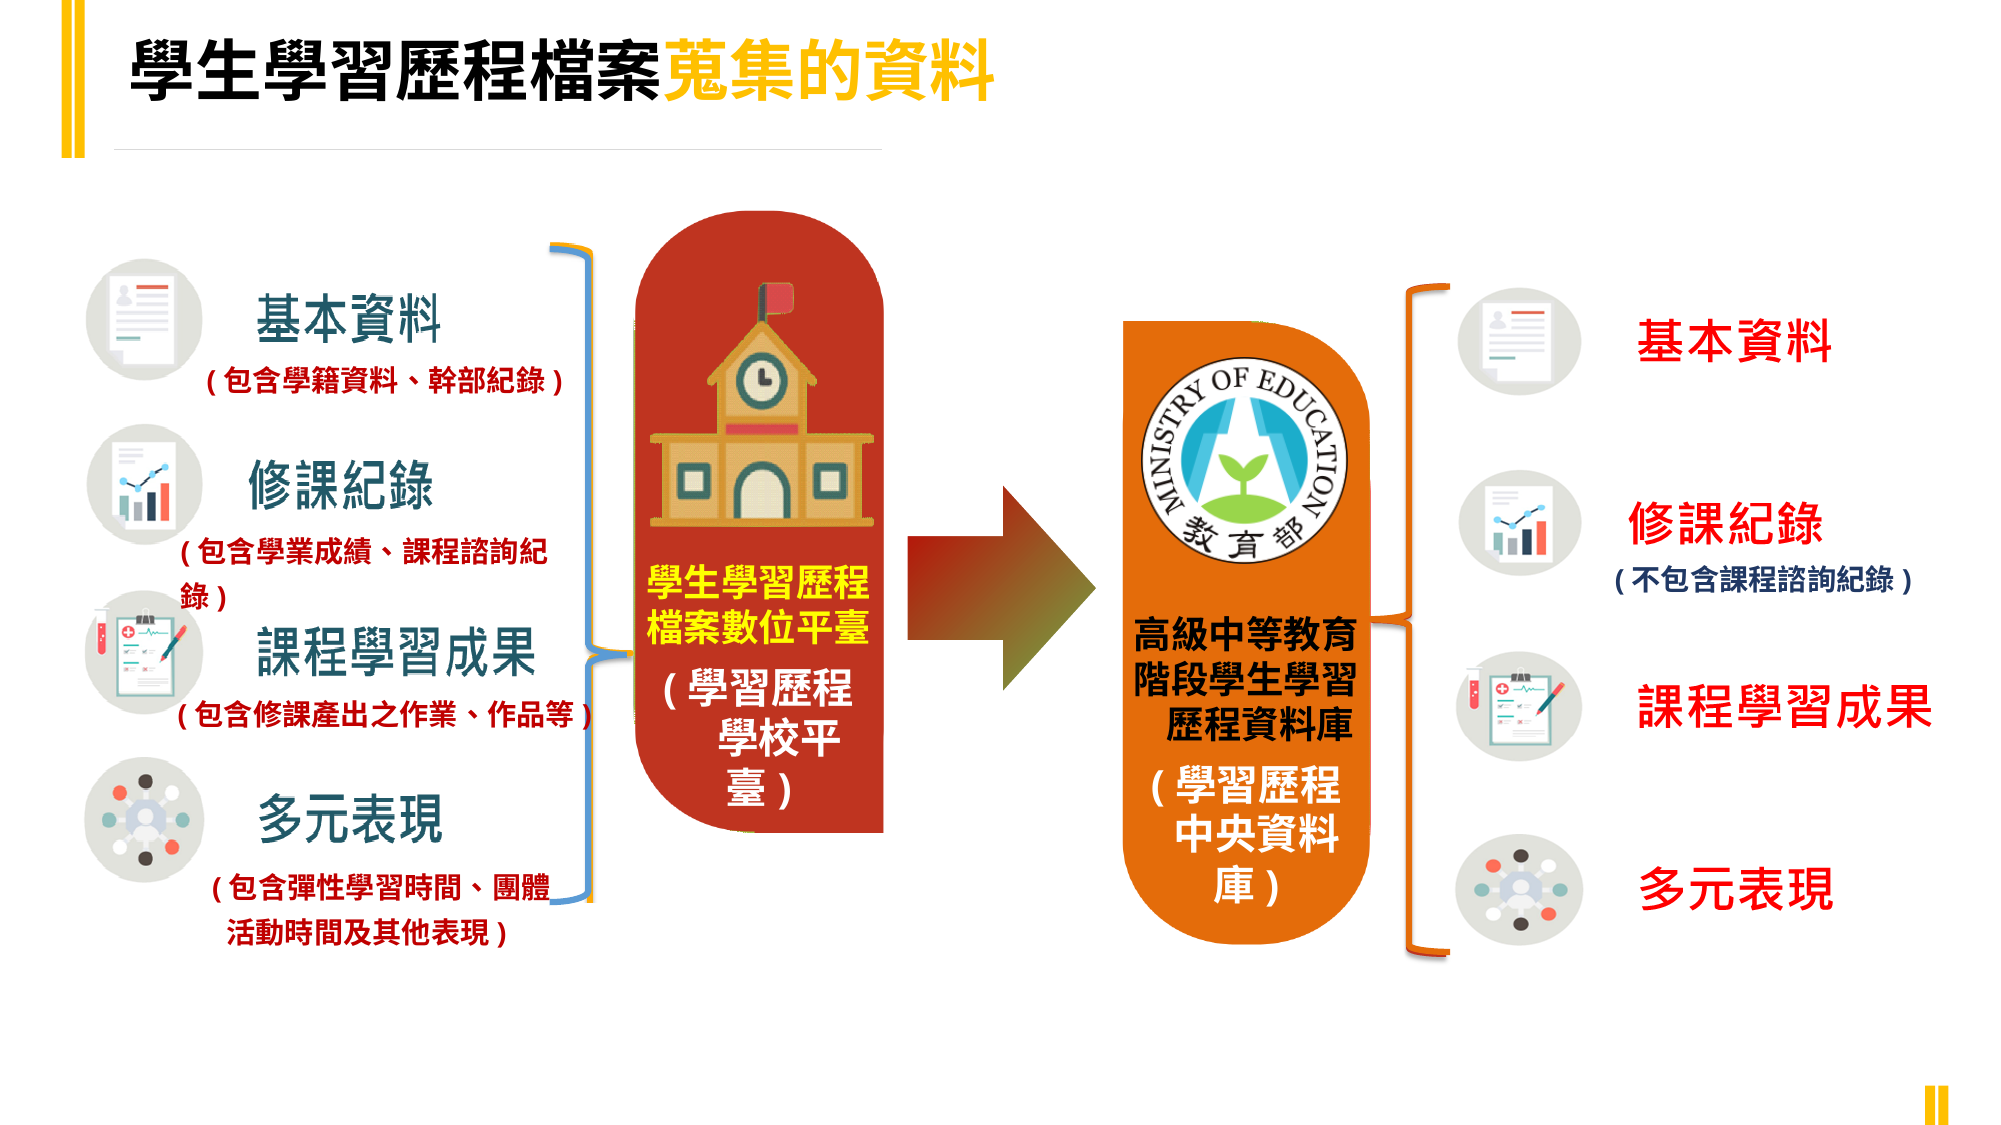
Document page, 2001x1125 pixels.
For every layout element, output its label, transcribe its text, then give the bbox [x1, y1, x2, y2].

picture [69, 209, 866, 903]
picture [1141, 357, 1348, 564]
text_box (包含修課產出之作業、作品等) [162, 678, 607, 739]
text_box (包含彈性學習時間、團體活動時間及其他表現) [197, 851, 574, 958]
chart [633, 209, 886, 834]
text_box (包含學籍資料、幹部紀錄) [191, 344, 578, 405]
text_box 高級中等教育階段學生學習 歷程資料庫 (學習歷程 中央資料庫) [1122, 610, 1370, 909]
picture [1132, 44, 1965, 967]
text_box 學生學習歷程檔案數位平臺 (學習歷程 學校平臺) [645, 558, 873, 812]
text_box (包含學業成績、課程諮詢紀錄) [165, 515, 602, 621]
text_box [906, 481, 1099, 696]
chart [1120, 319, 1370, 946]
list 學生學習歷程檔案蒐集的資料 [114, 30, 1415, 119]
